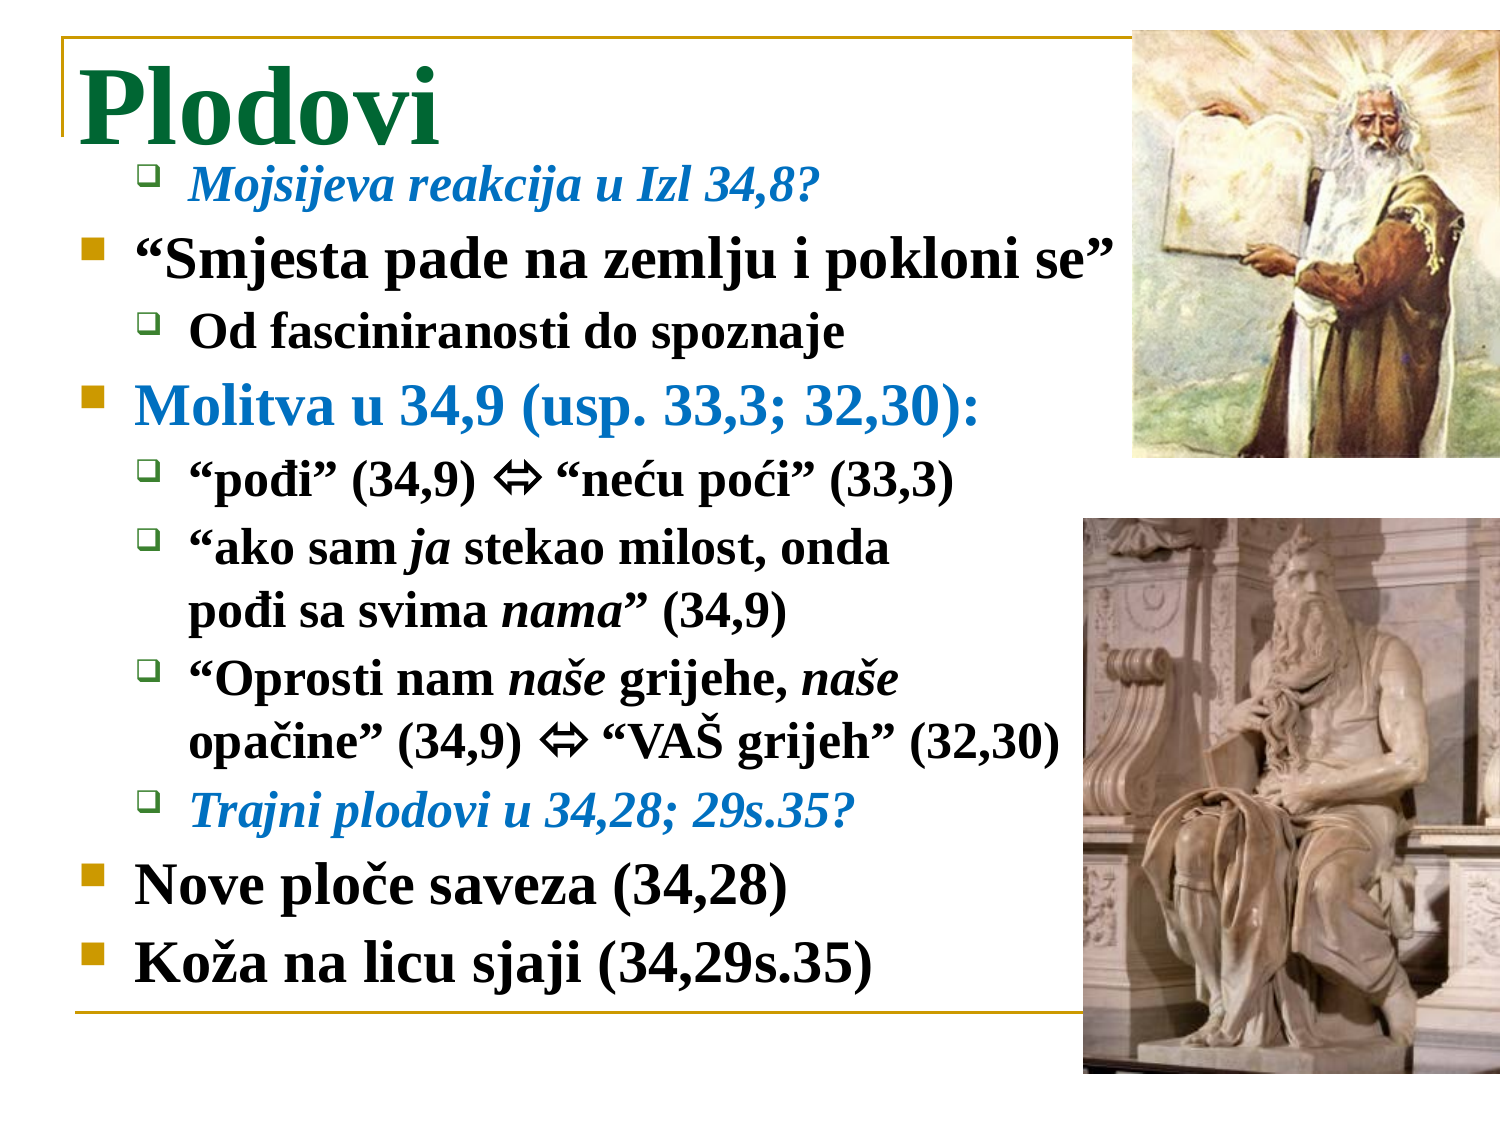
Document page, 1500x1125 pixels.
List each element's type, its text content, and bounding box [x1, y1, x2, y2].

picture [1083, 518, 1500, 1074]
list Mojsijeva reakcija u Izl 34,8? “Smjesta pade na zemlju i pokloni se” Od fasciniranosti do spoznaje Molitva u 34,9 (usp. 33,3; 32,30): “pođi” (34,9)  “neću poći” (33,3) “ako sam ja stekao milost, onda pođi sa svima nama” (34,9) “Oprosti nam naše grijehe, naše opačine” (34,9)  “VAŠ grijeh” (32,30) Trajni plodovi u 34,28; 29s.35? Nove ploče saveza (34,28) Koža na licu sjaji (34,29s.35) [63, 141, 1414, 1013]
title Plodovi [63, 6, 1414, 141]
picture [1132, 30, 1500, 458]
